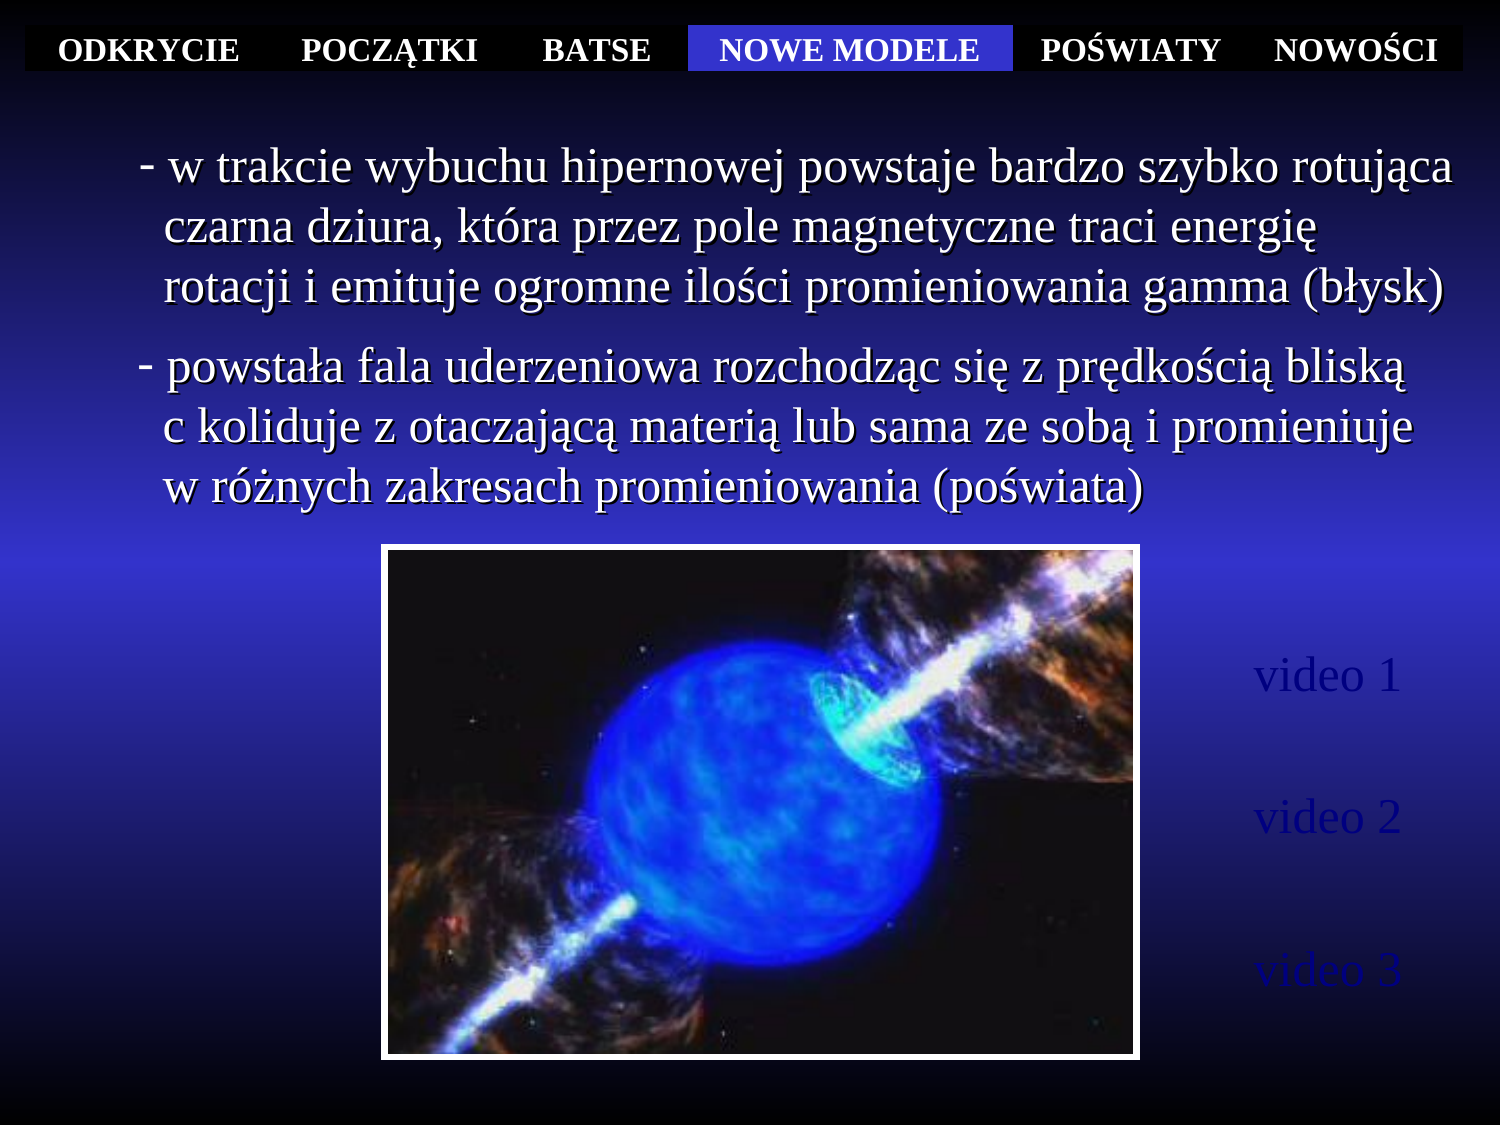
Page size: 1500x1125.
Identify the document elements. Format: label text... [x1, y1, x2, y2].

text_box w trakcie wybuchu hipernowej powstaje bardzo szybko rotująca czarna dziura, która przez pole magnetyczne traci energię rotacji i emituje ogromne ilości promieniowania gamma (błysk) [123, 124, 1469, 321]
picture [387, 549, 1134, 1055]
text_box video 2 [1238, 775, 1418, 851]
text_box video 3 [1238, 929, 1418, 1004]
table_header NOWE MODELE [688, 25, 1013, 71]
table_header ODKRYCIE [25, 25, 273, 71]
table_header POCZĄTKI [273, 25, 507, 71]
table_header BATSE [507, 25, 688, 71]
text_box powstała fala uderzeniowa rozchodząc się z prędkością bliską c koliduje z otaczającą materią lub sama ze sobą i promieniuje w różnych zakresach promieniowania (poświata) [122, 324, 1430, 521]
text_box video 1 [1238, 633, 1418, 709]
table_header NOWOŚCI [1250, 25, 1463, 71]
table_header POŚWIATY [1013, 25, 1250, 71]
